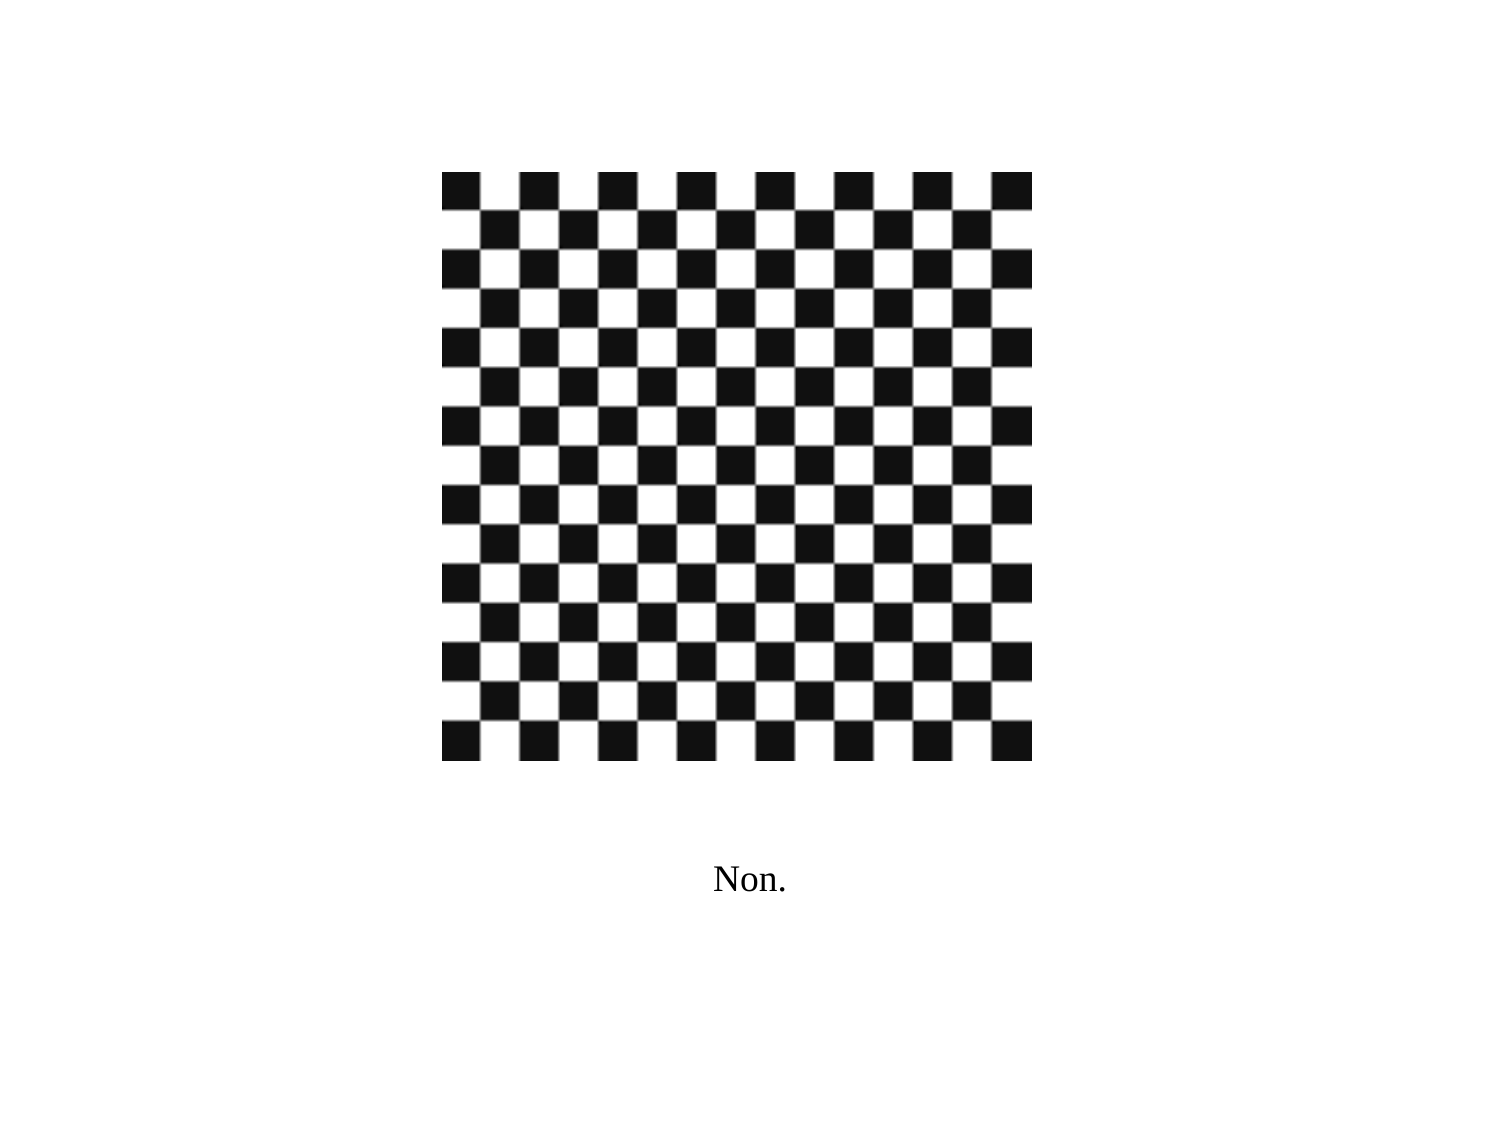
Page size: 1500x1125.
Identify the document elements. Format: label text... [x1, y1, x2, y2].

text_box Non. [572, 846, 928, 907]
picture [442, 172, 1032, 761]
